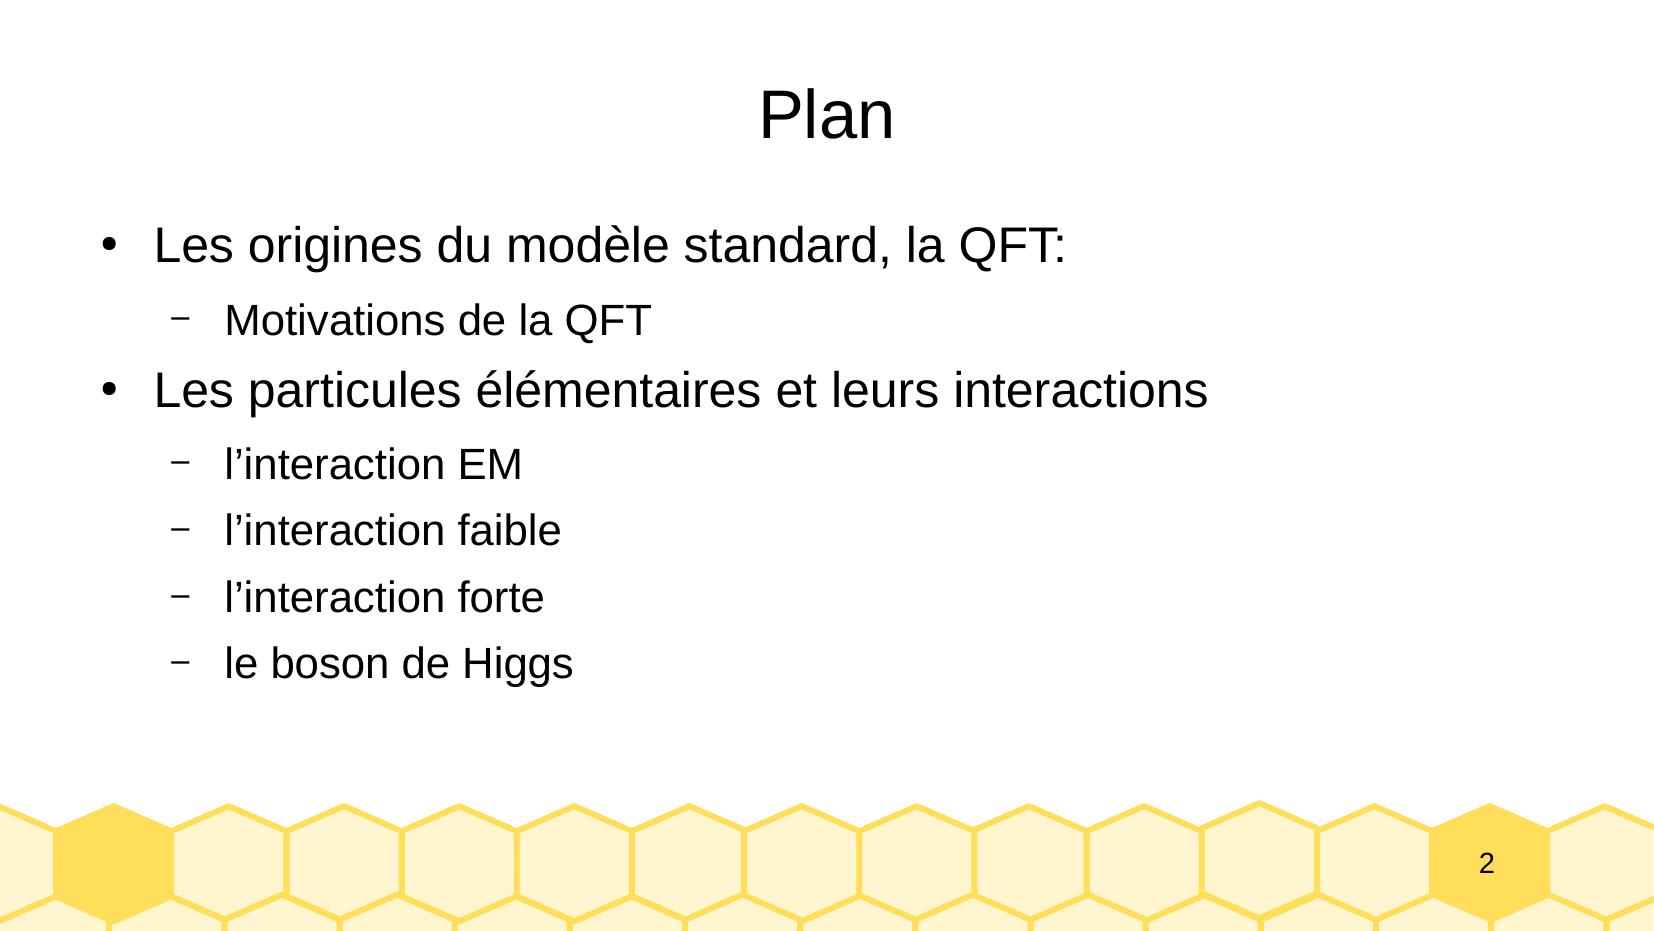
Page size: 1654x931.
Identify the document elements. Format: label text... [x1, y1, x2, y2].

list Les origines du modèle standard, la QFT: Motivations de la QFT Les particules élémentaires et leurs interactions l’interaction EM l’interaction faible l’interaction forte le boson de Higgs [82, 217, 1571, 758]
title Plan [82, 37, 1571, 193]
